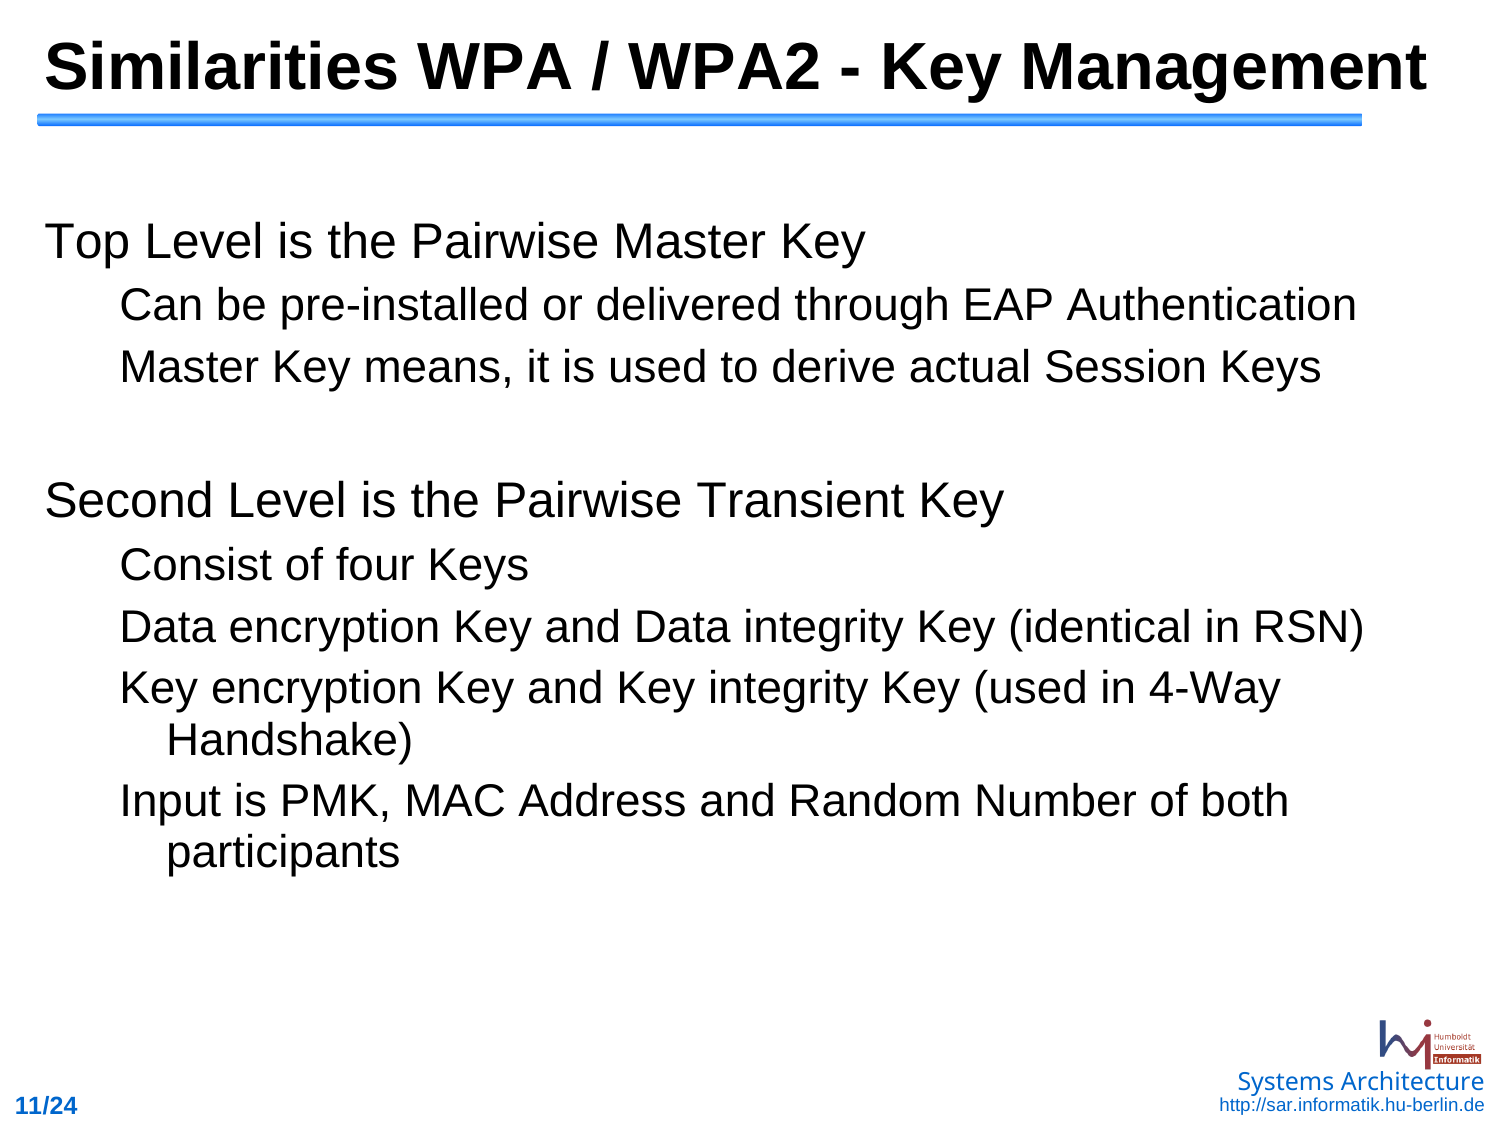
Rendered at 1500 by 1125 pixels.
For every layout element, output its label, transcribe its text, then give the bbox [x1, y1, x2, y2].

title Similarities WPA / WPA2 - Key Management [29, 20, 1500, 114]
picture [1376, 1059, 1483, 1071]
list Top Level is the Pairwise Master Key Can be pre-installed or delivered through EAP Authentication Master Key means, it is used to derive actual Session Keys Second Level is the Pairwise Transient Key Consist of four Keys Data encryption Key and Data integrity Key (identical in RSN) Key encryption Key and Key integrity Key (used in 4-Way Handshake) Input is PMK, MAC Address and Random Number of both participants [29, 137, 1500, 1059]
